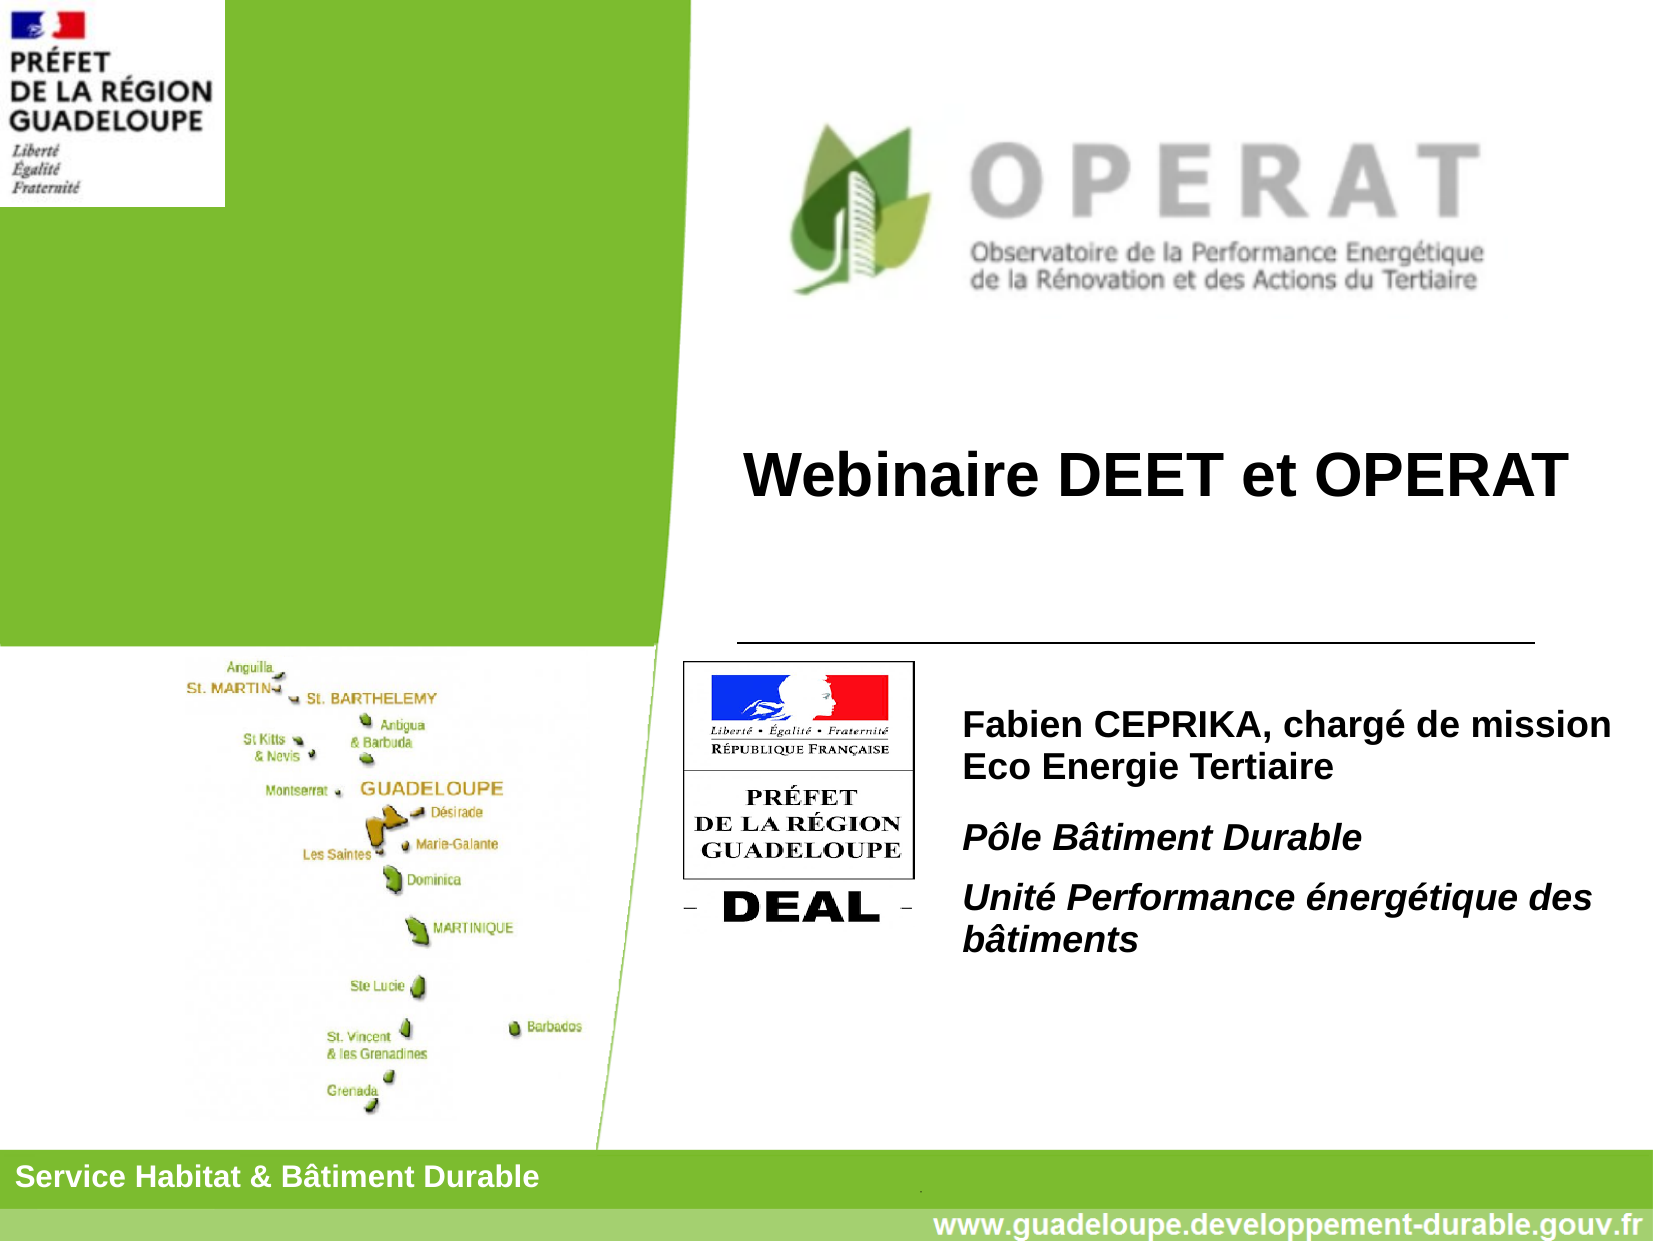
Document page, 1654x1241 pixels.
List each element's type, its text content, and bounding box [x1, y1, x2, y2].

subtitle Fabien CEPRIKA, chargé de mission Eco Energie Tertiaire Pôle Bâtiment Durable Unité Performance énergétique des bâtiments [962, 667, 1622, 997]
title Webinaire DEET et OPERAT [685, 242, 1630, 708]
picture [0, 0, 1654, 1241]
